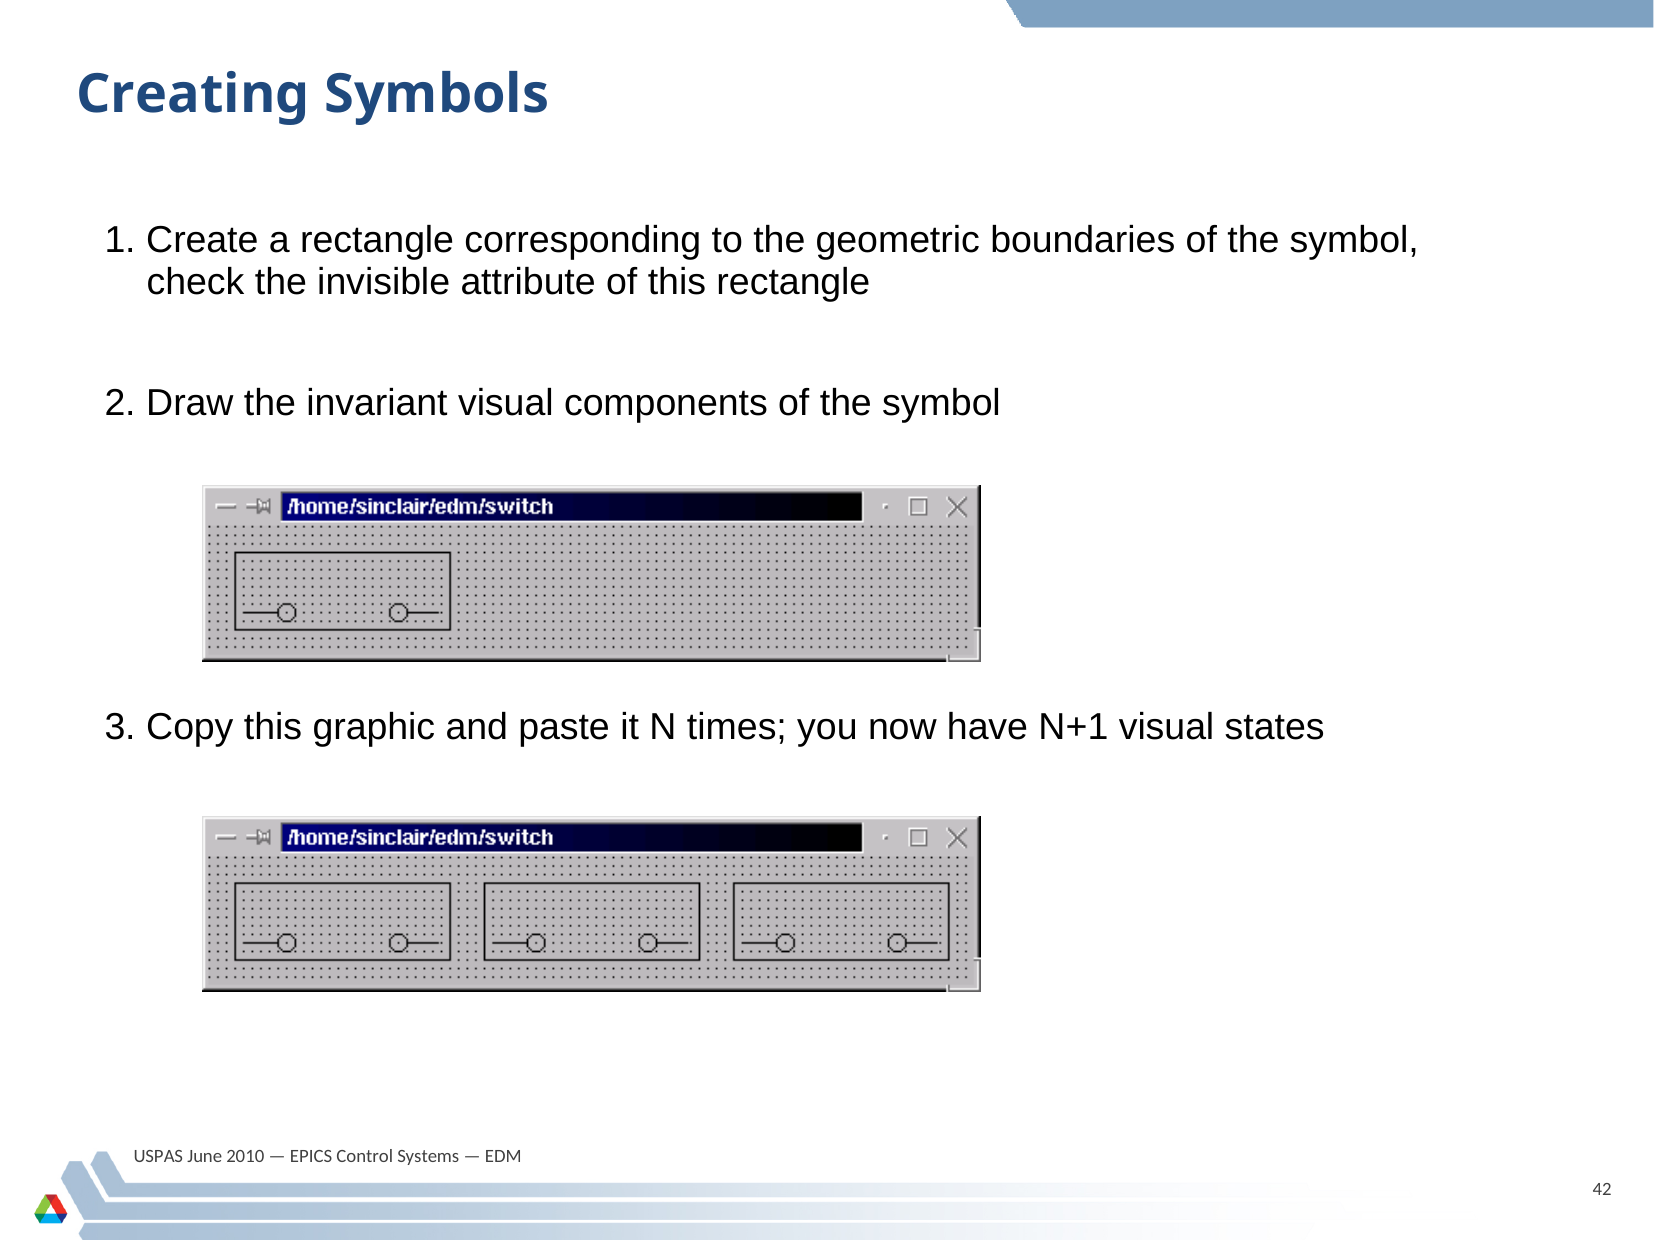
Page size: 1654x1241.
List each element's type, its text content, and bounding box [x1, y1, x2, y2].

text_box 2. Draw the invariant visual components of the symbol [89, 373, 1017, 432]
picture [0, 1143, 1654, 1240]
text_box 1. Create a rectangle corresponding to the geometric boundaries of the symbol, check the invisible attribute of this rectangle [89, 210, 1435, 310]
text_box 3. Copy this graphic and paste it N times; you now have N+1 visual states [89, 697, 1341, 755]
picture [0, 0, 1654, 29]
picture [202, 485, 981, 662]
title Creating Symbols [61, 39, 1500, 143]
picture [202, 816, 981, 993]
